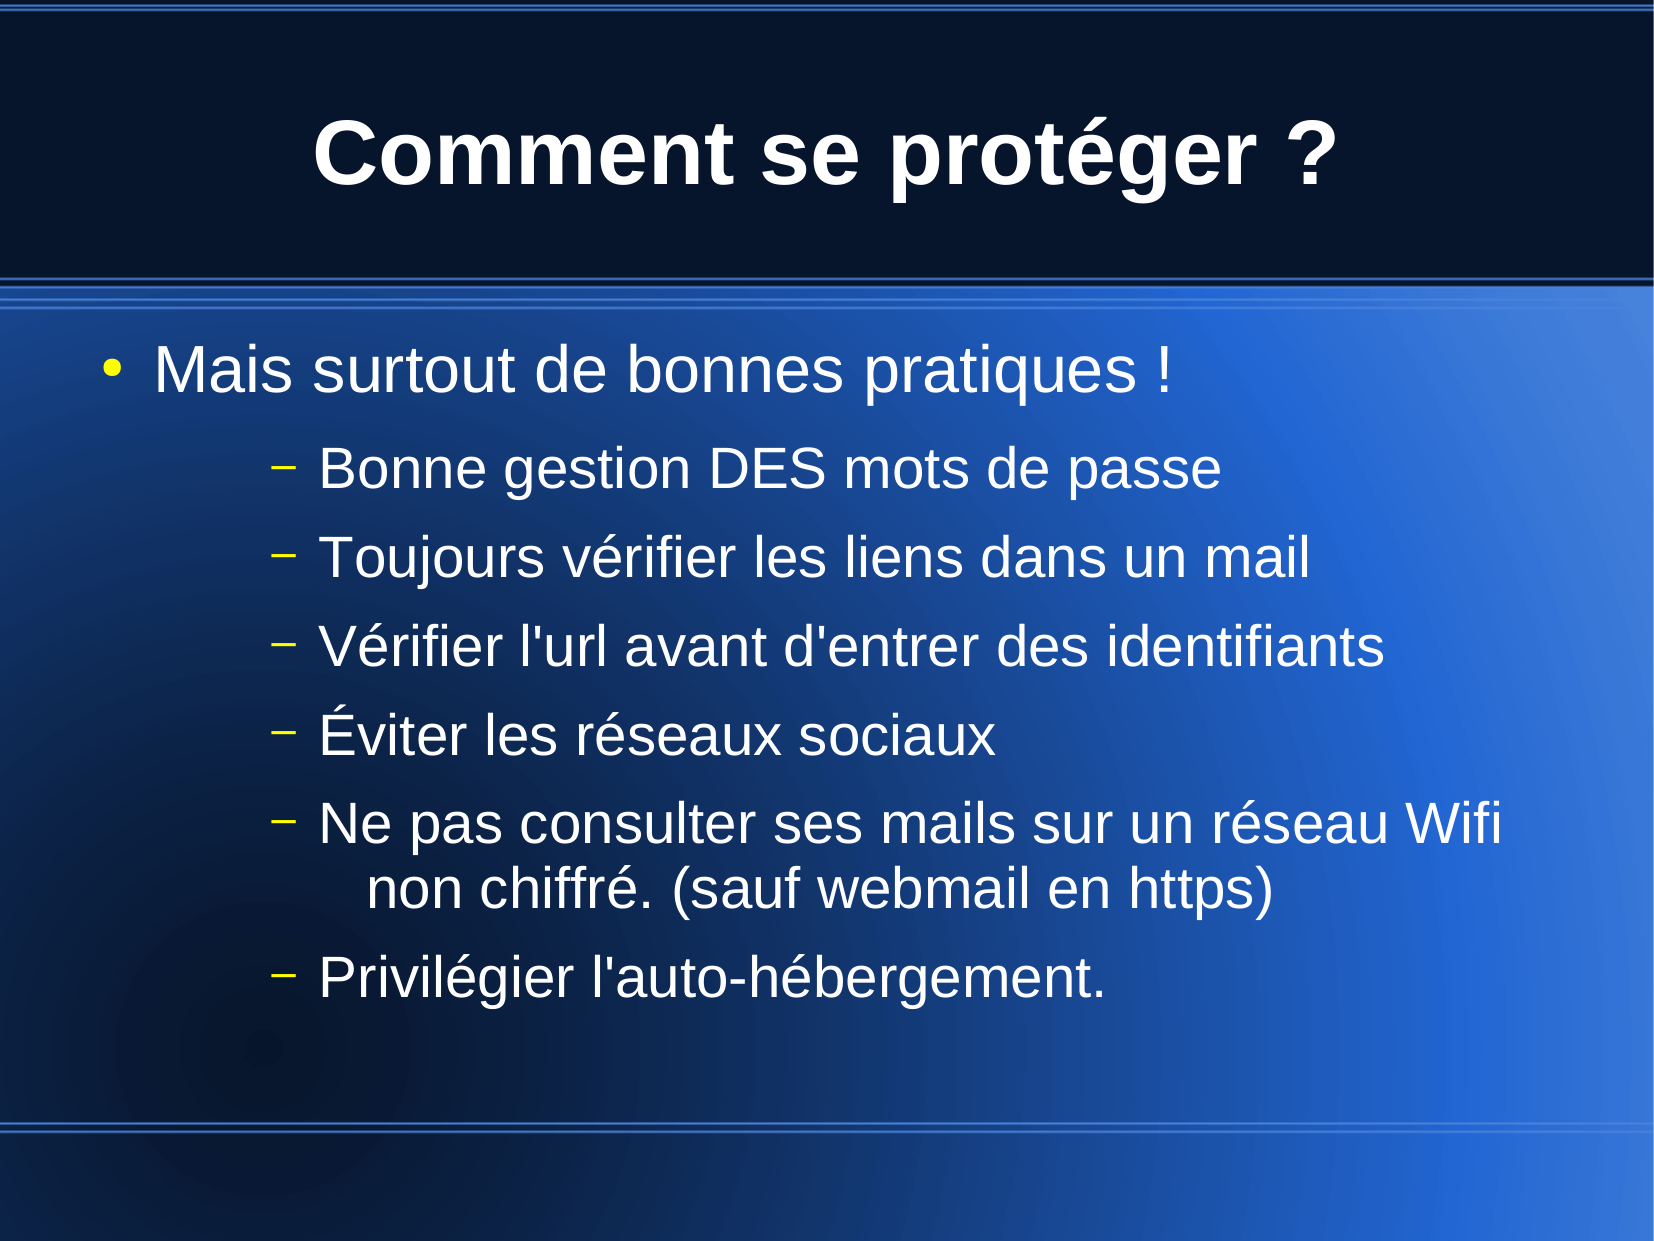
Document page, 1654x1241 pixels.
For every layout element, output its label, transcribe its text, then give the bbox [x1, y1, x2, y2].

picture [0, 0, 1654, 1241]
title Comment se protéger ? [82, 49, 1571, 257]
list Mais surtout de bonnes pratiques ! Bonne gestion DES mots de passe Toujours vérifier les liens dans un mail Vérifier l'url avant d'entrer des identifiants Éviter les réseaux sociaux Ne pas consulter ses mails sur un réseau Wifi non chiffré. (sauf webmail en https) Privilégier l'auto-hébergement. [82, 332, 1571, 1151]
